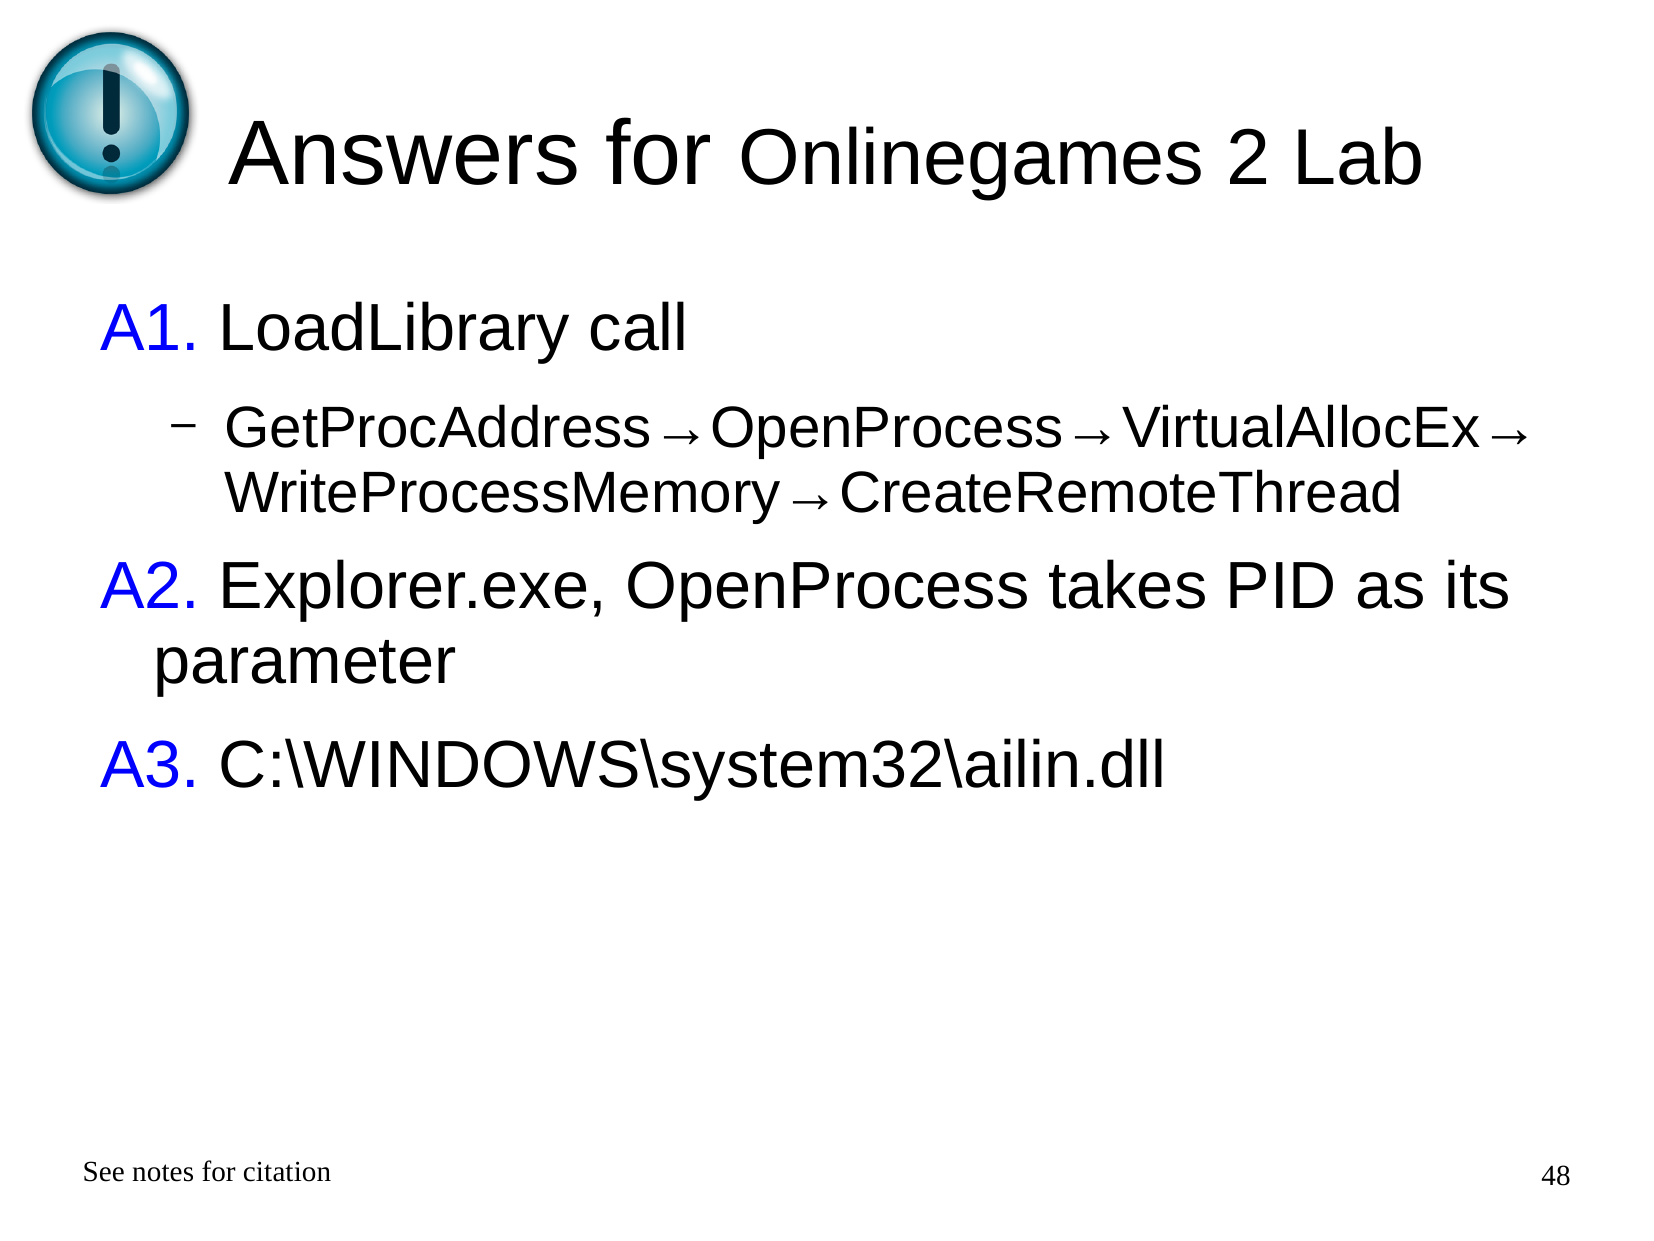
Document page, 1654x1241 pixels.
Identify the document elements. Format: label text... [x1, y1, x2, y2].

list LoadLibrary call GetProcAddress→OpenProcess→VirtualAllocEx→WriteProcessMemory→CreateRemoteThread Explorer.exe, OpenProcess takes PID as its parameter C:\WINDOWS\system32\ailin.dll [82, 290, 1576, 1186]
picture [20, 23, 201, 204]
title Answers for Onlinegames 2 Lab [82, 49, 1571, 257]
